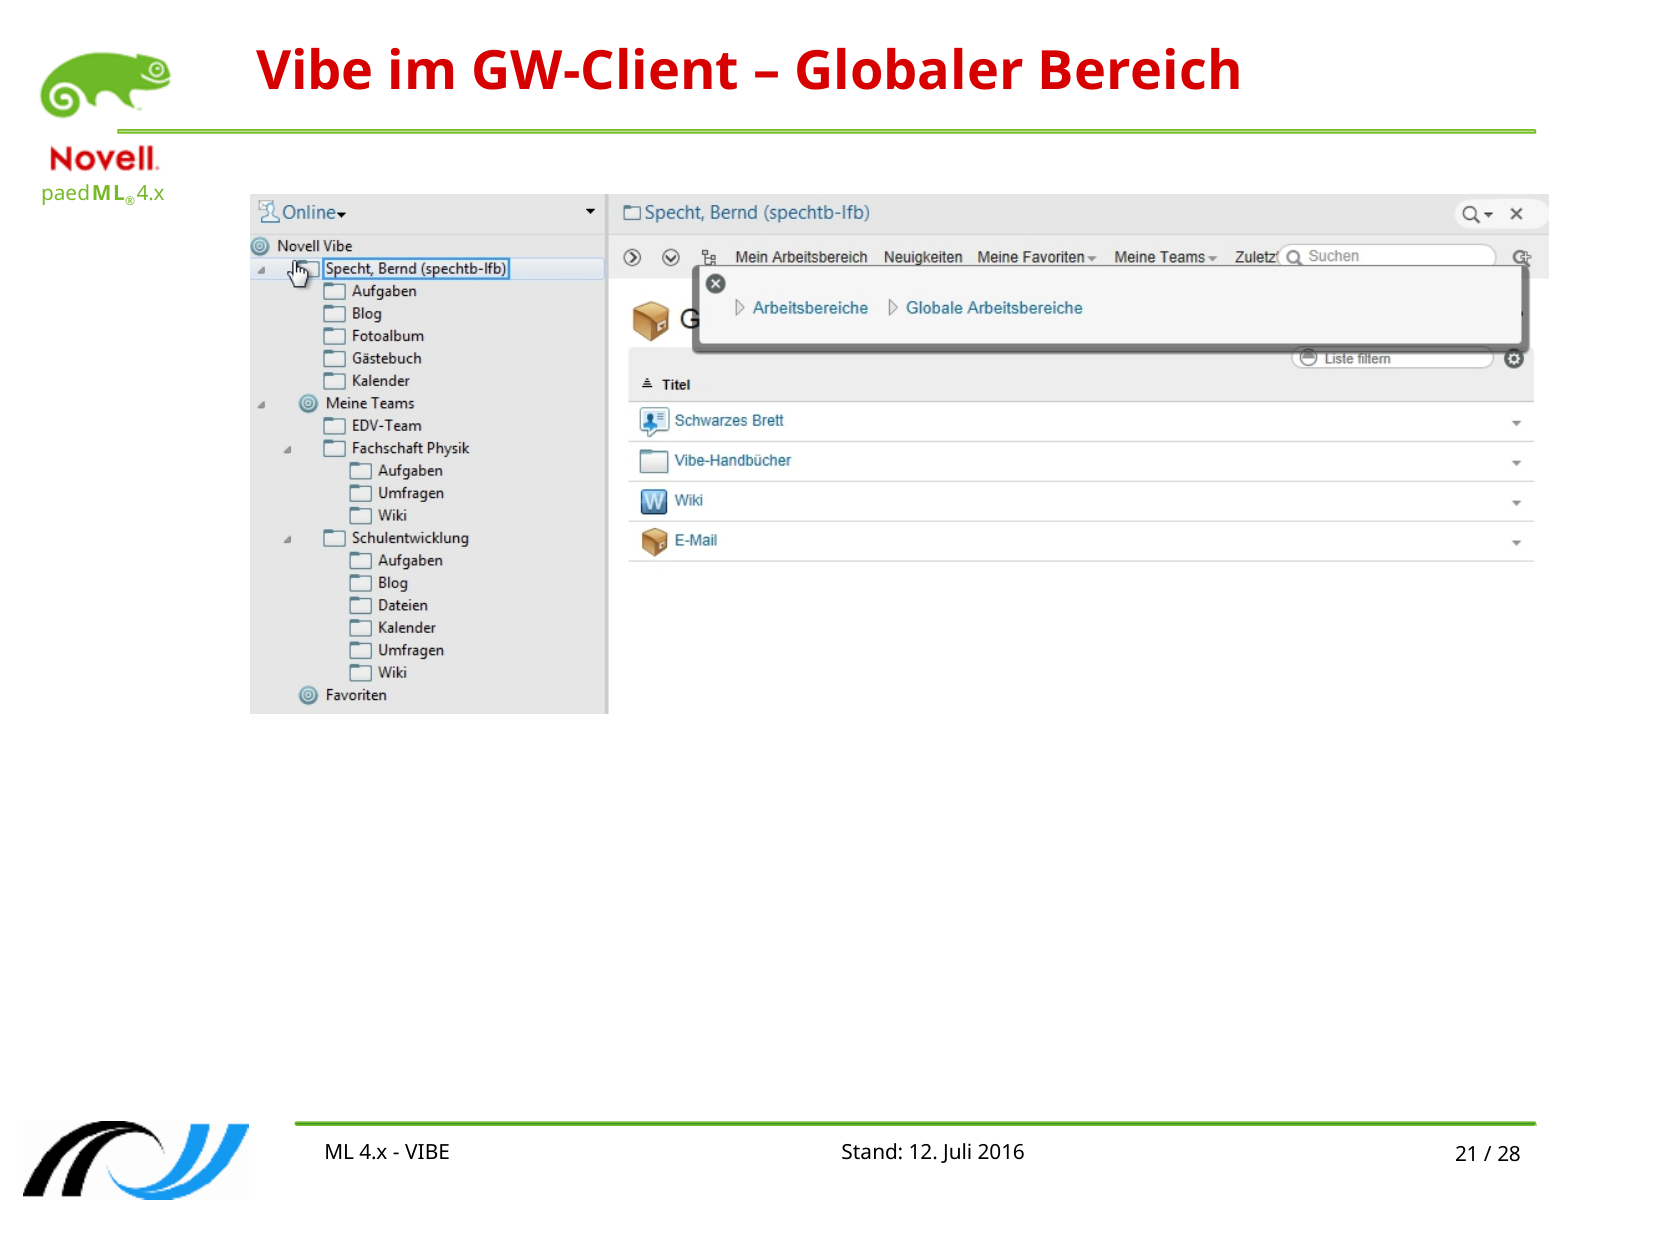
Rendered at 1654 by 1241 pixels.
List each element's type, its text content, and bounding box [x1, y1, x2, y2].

picture [250, 194, 1549, 714]
picture [23, 1121, 249, 1200]
picture [26, 35, 184, 193]
title Vibe im GW-Client – Globaler Bereich [256, 7, 1530, 130]
